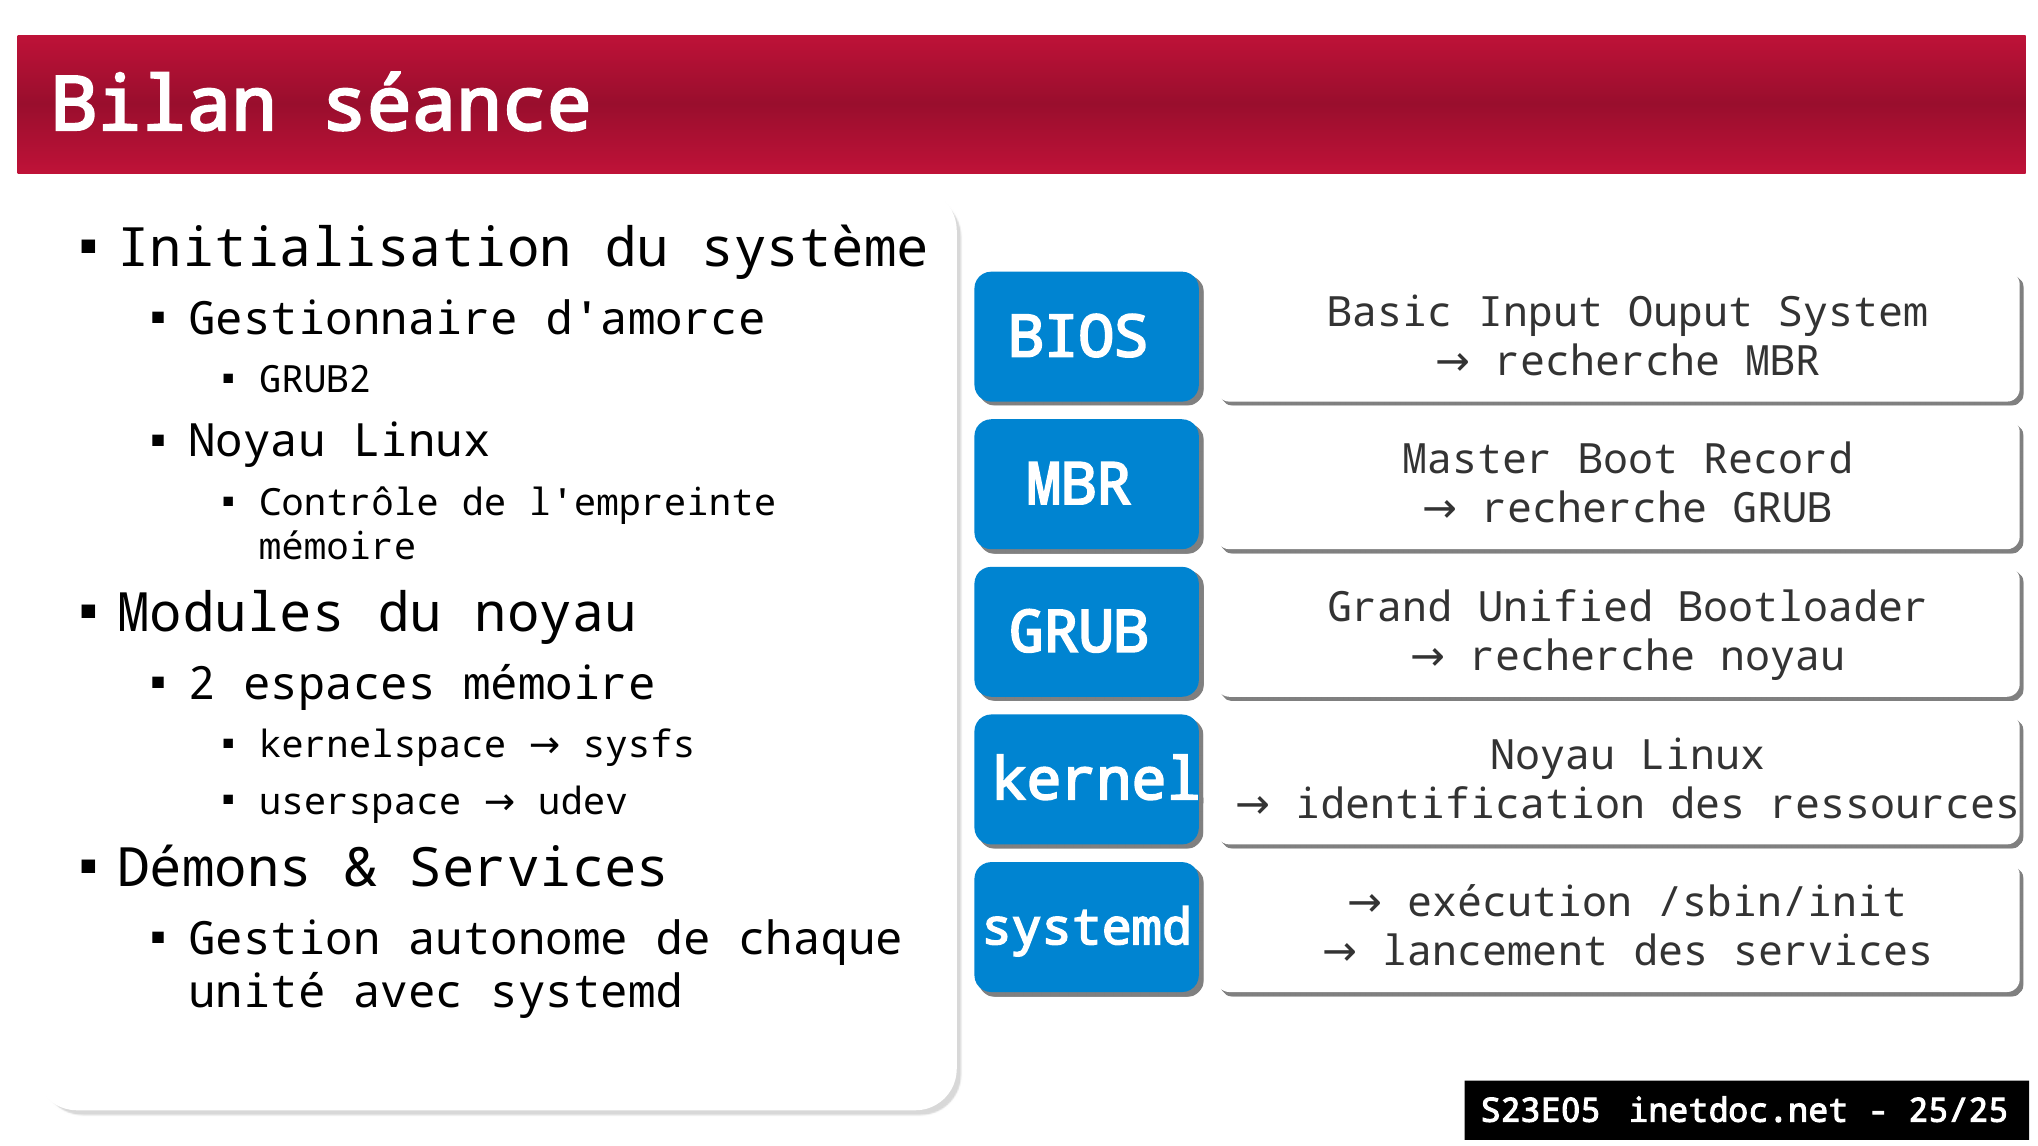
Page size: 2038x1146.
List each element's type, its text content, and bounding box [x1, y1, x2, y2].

text_box GRUB [974, 566, 1199, 697]
text_box → exécution /sbin/init → lancement des services [1216, 862, 2020, 993]
text_box Master Boot Record → recherche GRUB [1216, 419, 2020, 550]
text_box Grand Unified Bootloader → recherche noyau [1216, 566, 2020, 697]
text_box Initialisation du système Gestionnaire d'amorce GRUB2 Noyau Linux Contrôle de l'empreinte mémoire Modules du noyau 2 espaces mémoire kernelspace → sysfs userspace → udev Démons & Services Gestion autonome de chaque unité avec systemd [35, 188, 957, 1111]
text_box systemd [974, 862, 1199, 993]
text_box MBR [974, 419, 1199, 550]
text_box Basic Input Ouput System → recherche MBR [1216, 271, 2020, 402]
text_box Noyau Linux → identification des ressources [1216, 714, 2020, 845]
text_box S23E05 inetdoc.net - <numéro>/25 [1464, 1080, 2030, 1140]
text_box kernel [974, 714, 1199, 845]
text_box BIOS [974, 271, 1199, 402]
text_box Bilan séance [17, 35, 2026, 174]
